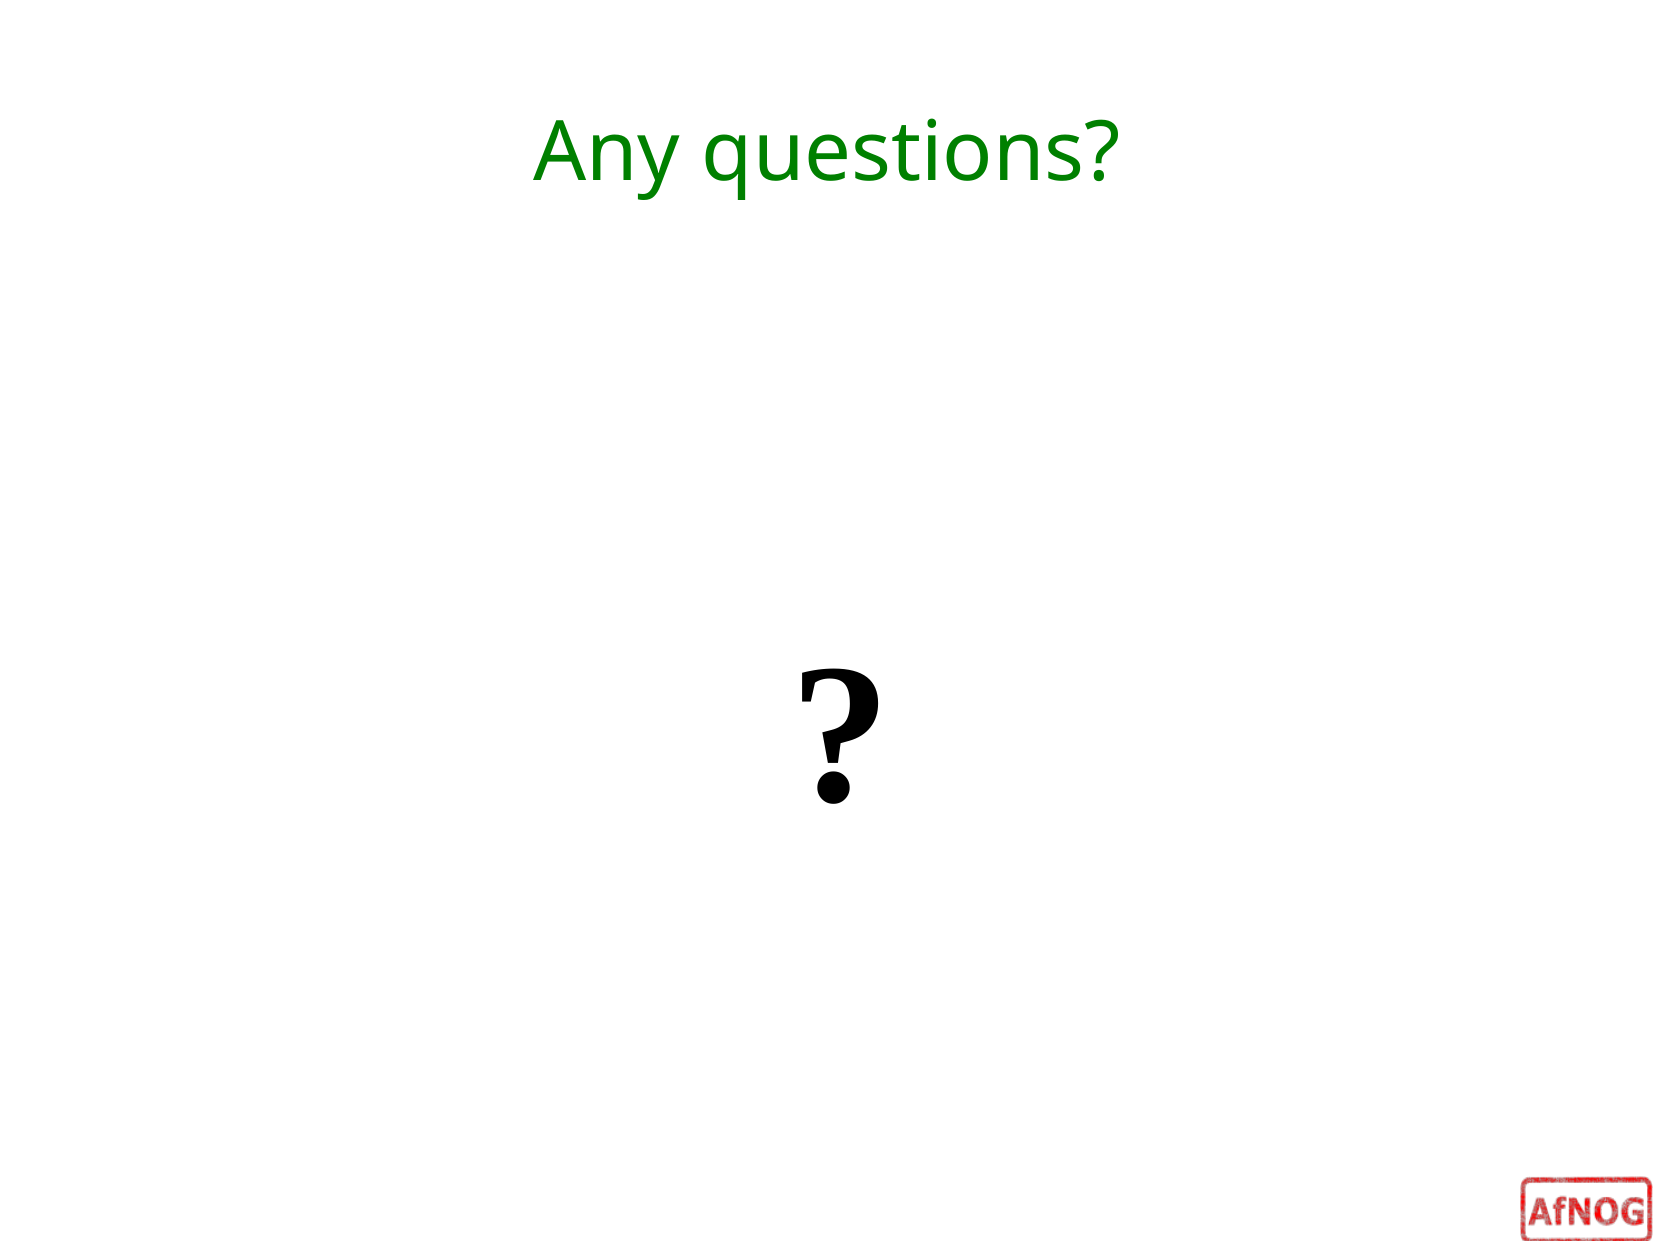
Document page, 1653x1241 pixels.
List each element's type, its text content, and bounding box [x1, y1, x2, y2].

picture [1519, 1175, 1653, 1241]
text_box ? [121, 322, 1560, 1133]
text_box Any questions? [121, 46, 1534, 254]
